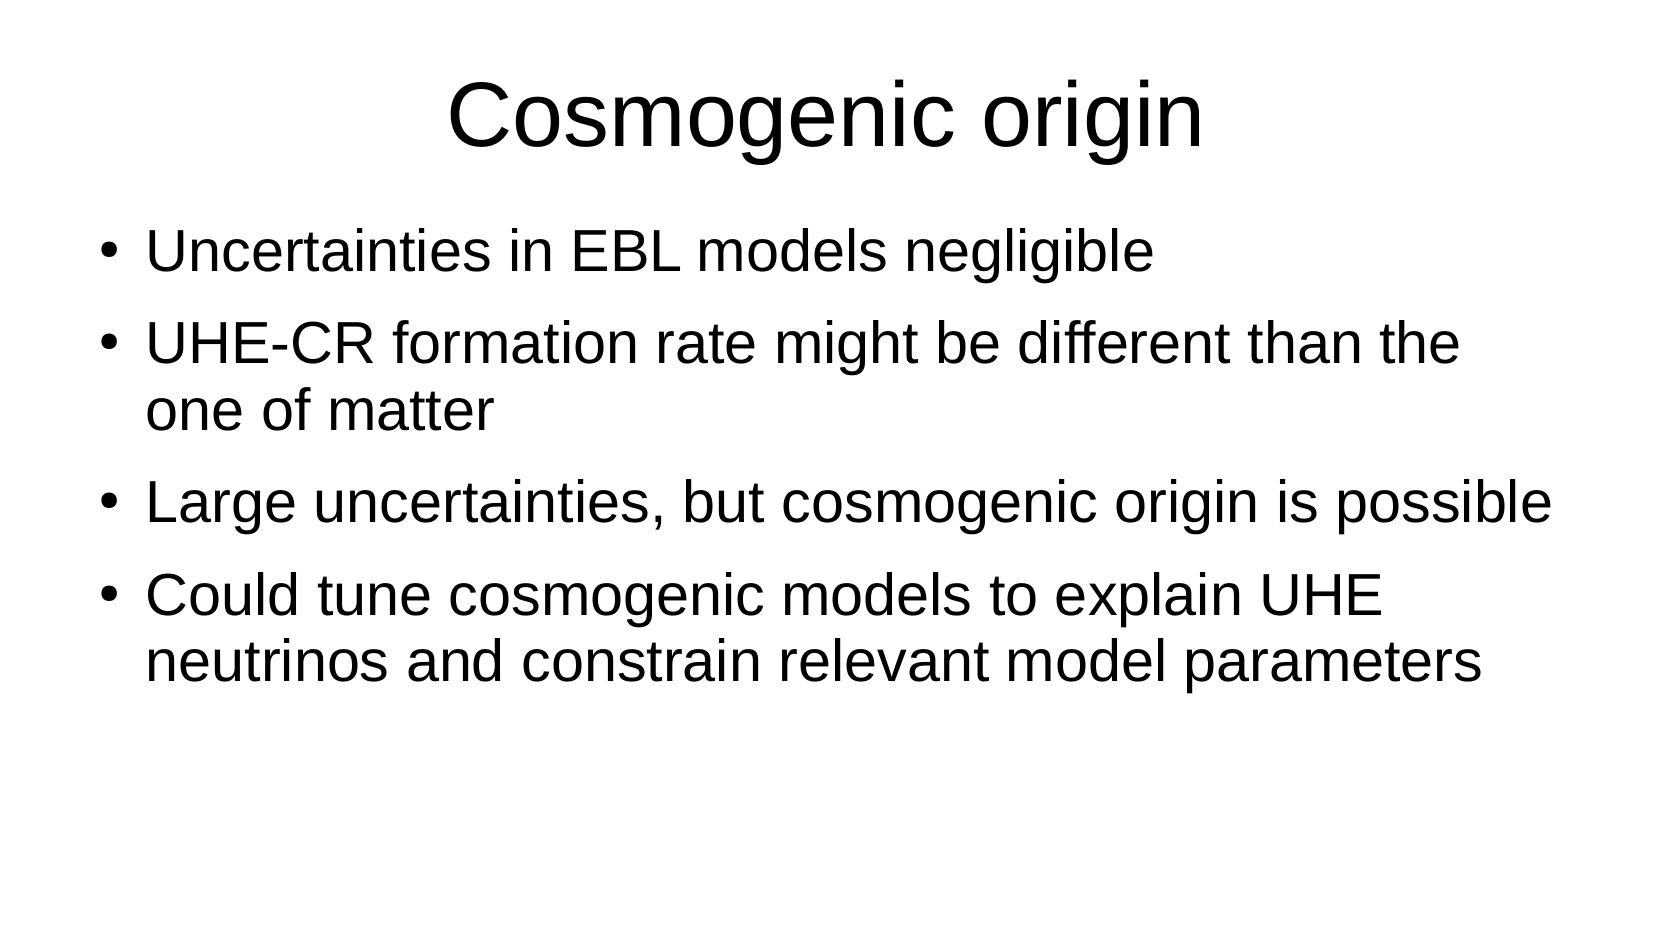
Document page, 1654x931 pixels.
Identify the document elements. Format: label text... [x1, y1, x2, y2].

title Cosmogenic origin [82, 37, 1571, 193]
list Uncertainties in EBL models negligible UHE-CR formation rate might be different than the one of matter Large uncertainties, but cosmogenic origin is possible Could tune cosmogenic models to explain UHE neutrinos and constrain relevant model parameters [82, 217, 1571, 758]
